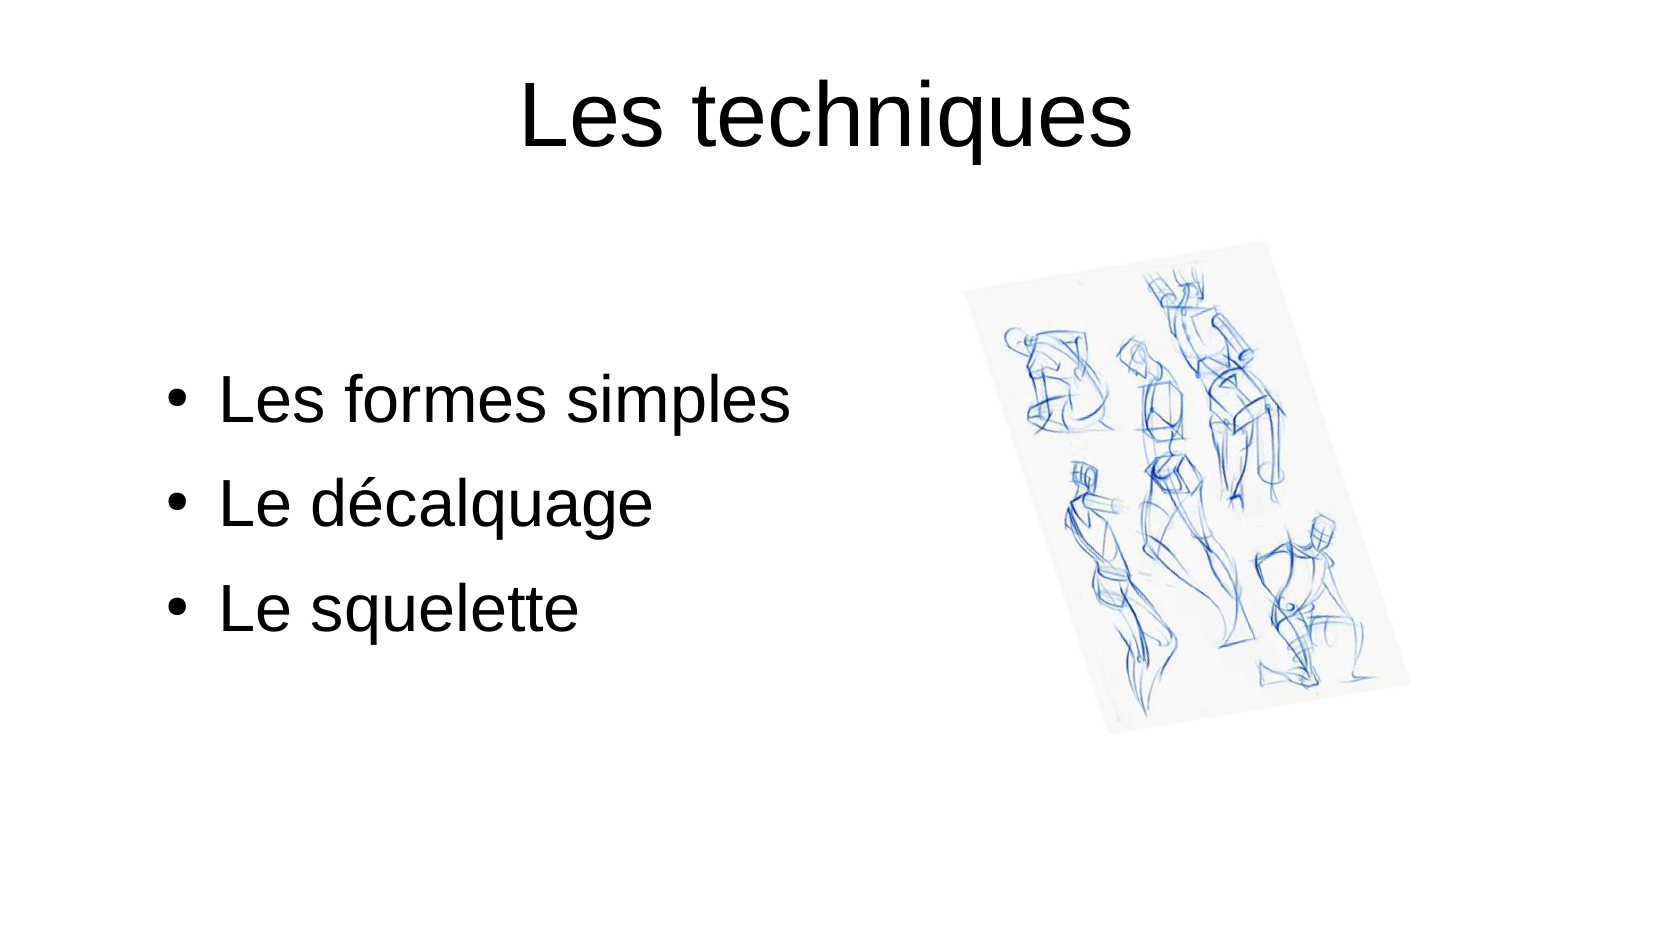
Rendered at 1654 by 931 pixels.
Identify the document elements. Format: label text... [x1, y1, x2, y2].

title Les techniques [82, 37, 1571, 193]
picture [962, 239, 1412, 735]
list Les formes simples Le décalquage Le squelette [147, 257, 1636, 798]
